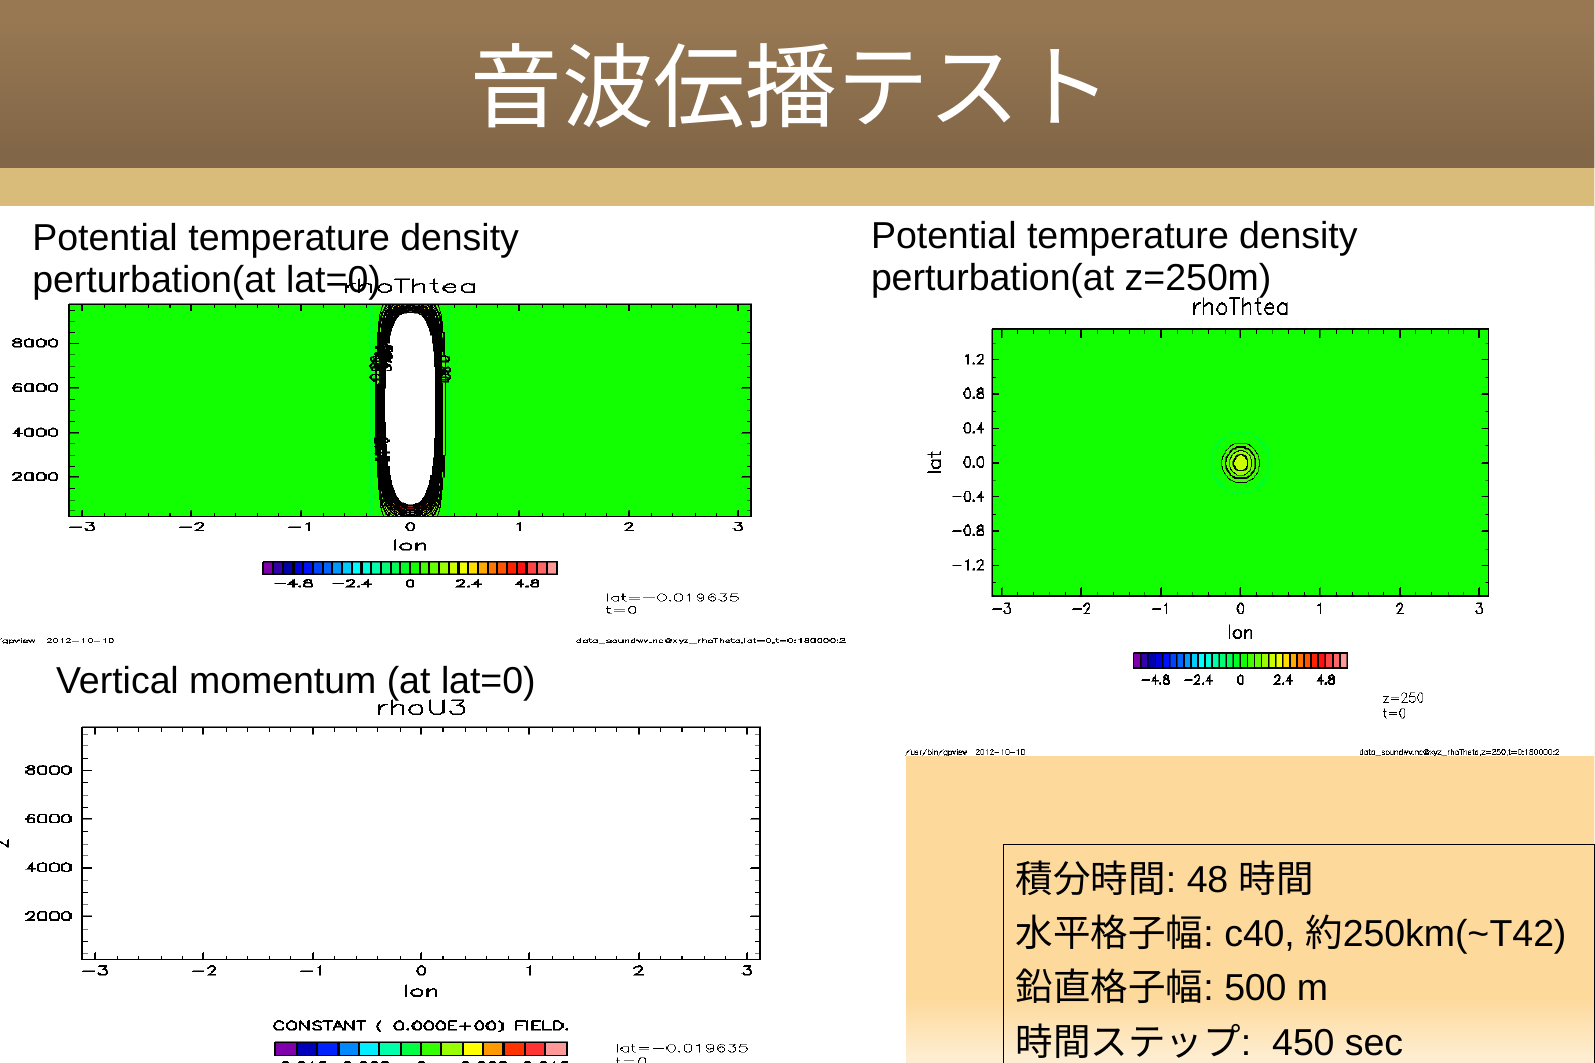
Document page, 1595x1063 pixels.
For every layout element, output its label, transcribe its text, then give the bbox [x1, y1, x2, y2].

text_box Potential temperature density perturbation(at z=250m) [856, 206, 1595, 306]
text_box Potential temperature density perturbation(at lat=0) [17, 208, 774, 308]
text_box Vertical momentum (at lat=0) [41, 651, 626, 709]
title 音波伝播テスト [74, 0, 1510, 178]
picture [0, 0, 1595, 1063]
text_box 積分時間: 48 時間 水平格子幅: c40, 約250km(~T42) 鉛直格子幅: 500 m 時間ステップ: 450 sec 上端・下端境界: 滑り壁 [1003, 844, 1595, 1063]
